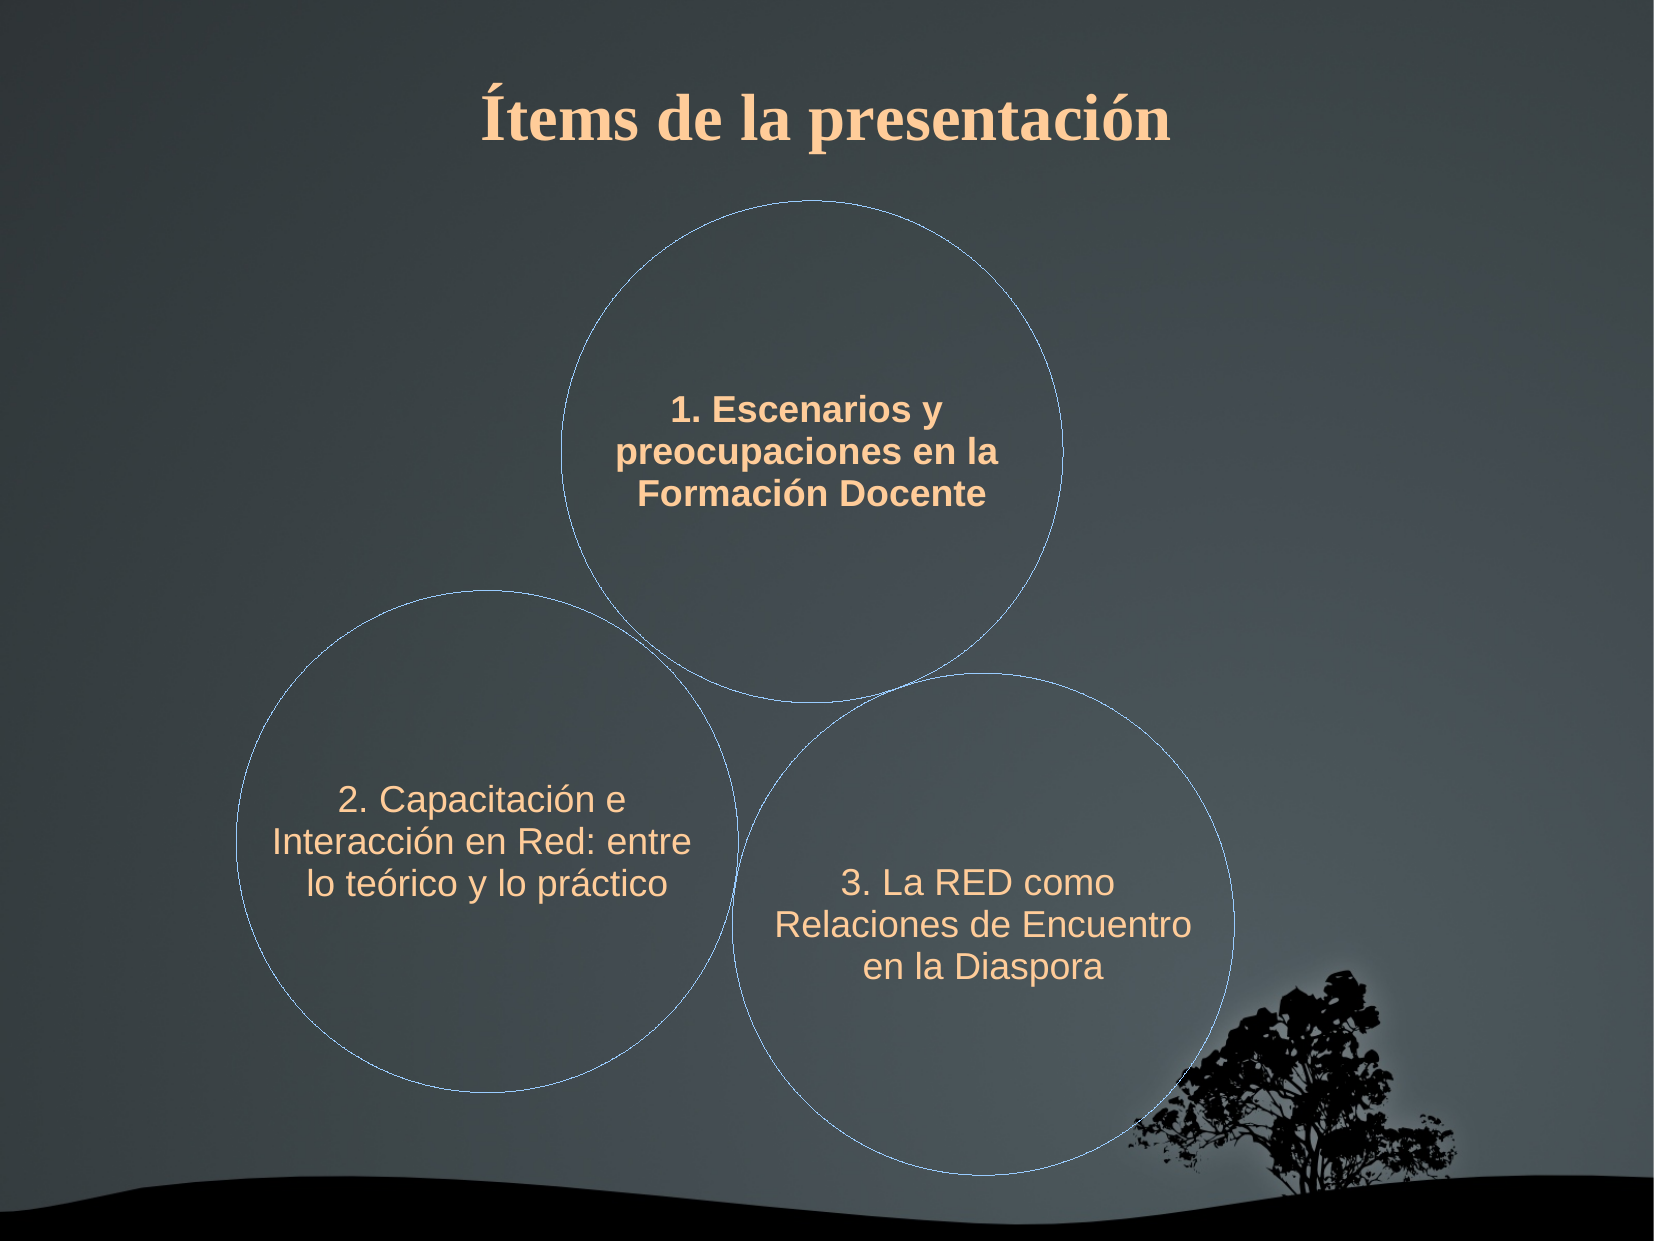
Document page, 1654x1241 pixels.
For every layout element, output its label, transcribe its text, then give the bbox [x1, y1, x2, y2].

text_box 2. Capacitación e Interacción en Red: entre lo teórico y lo práctico [236, 590, 739, 1093]
text_box 3. La RED como Relaciones de Encuentro en la Diaspora [732, 673, 1235, 1176]
picture [0, 0, 1654, 1241]
title Ítems de la presentación [82, 13, 1571, 222]
text_box 1. Escenarios y preocupaciones en la Formación Docente [561, 200, 1064, 703]
